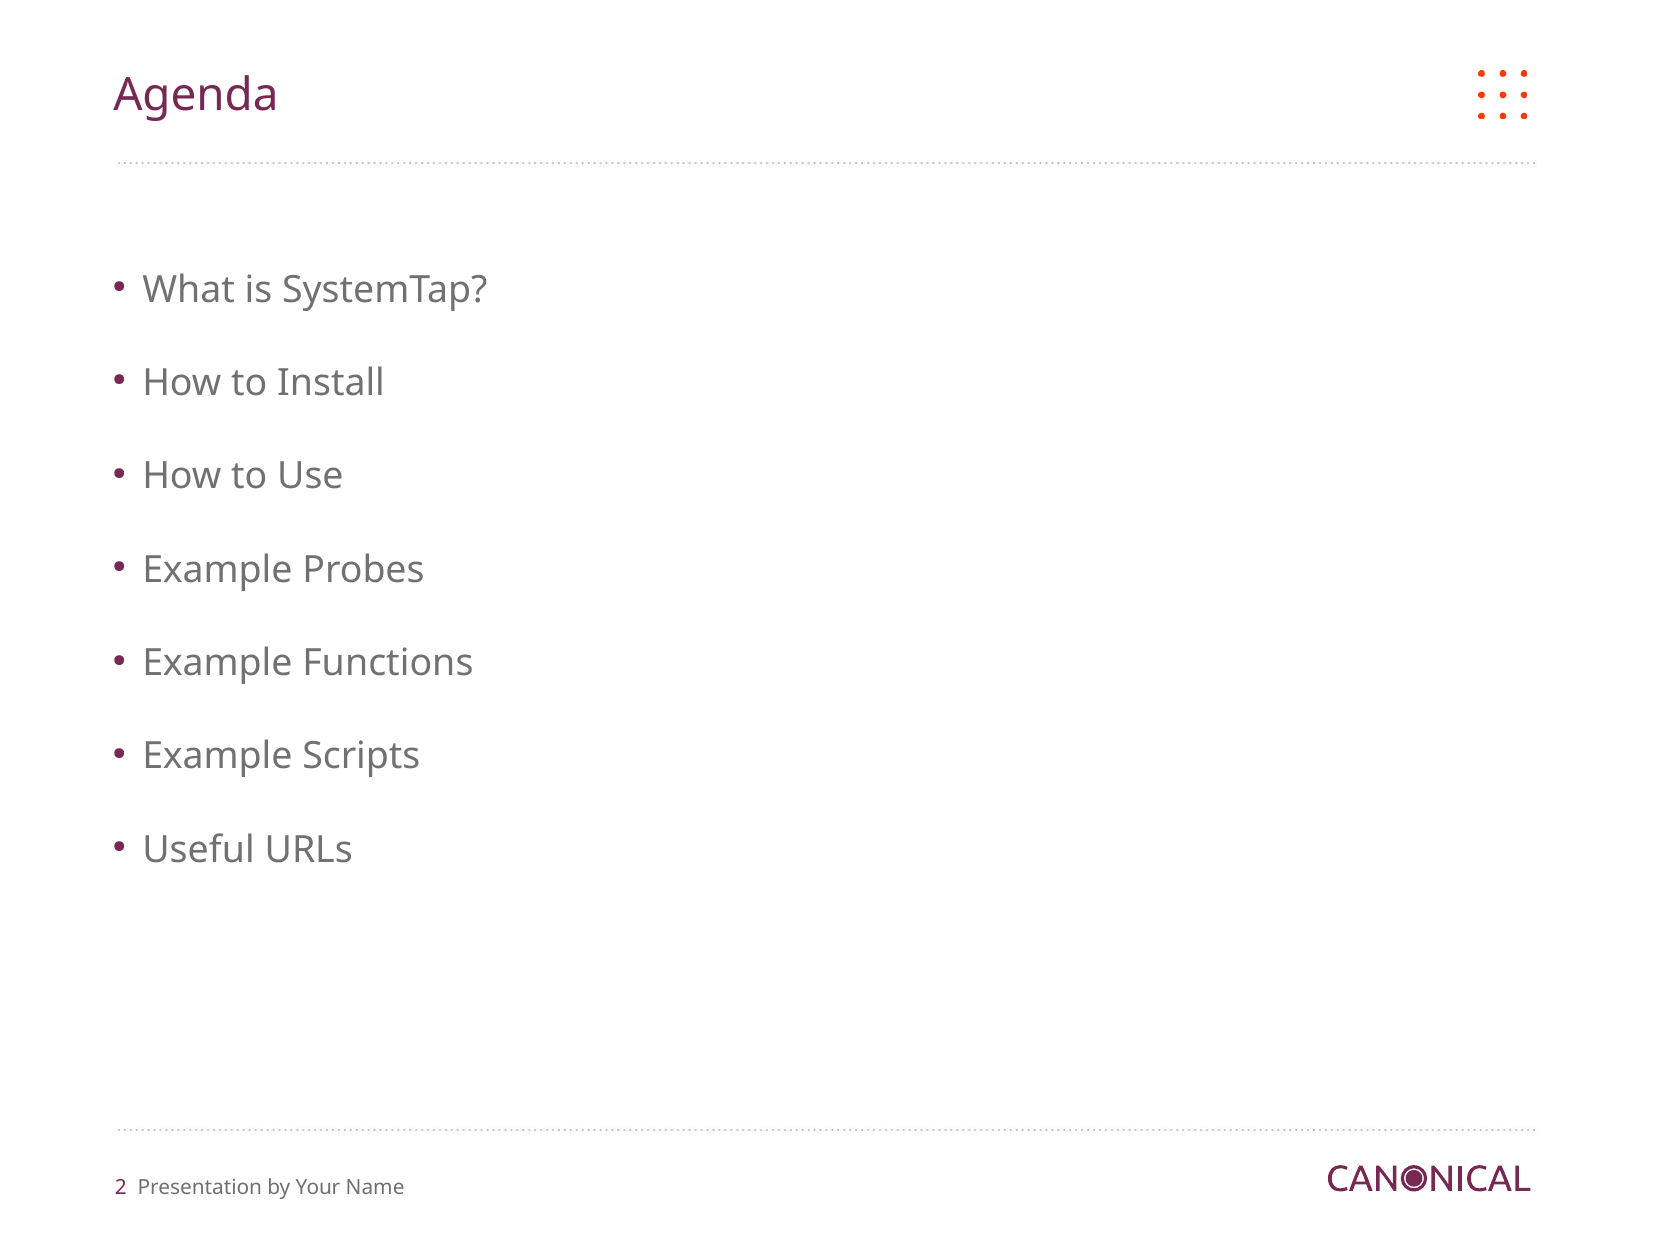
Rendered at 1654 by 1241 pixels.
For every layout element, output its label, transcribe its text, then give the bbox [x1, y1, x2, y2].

text_box What is SystemTap? How to Install How to Use Example Probes Example Functions Example Scripts Useful URLs [97, 242, 1552, 1032]
picture [1478, 70, 1527, 119]
title Agenda [113, 64, 1382, 122]
picture [116, 160, 1539, 168]
picture [116, 1128, 1539, 1135]
